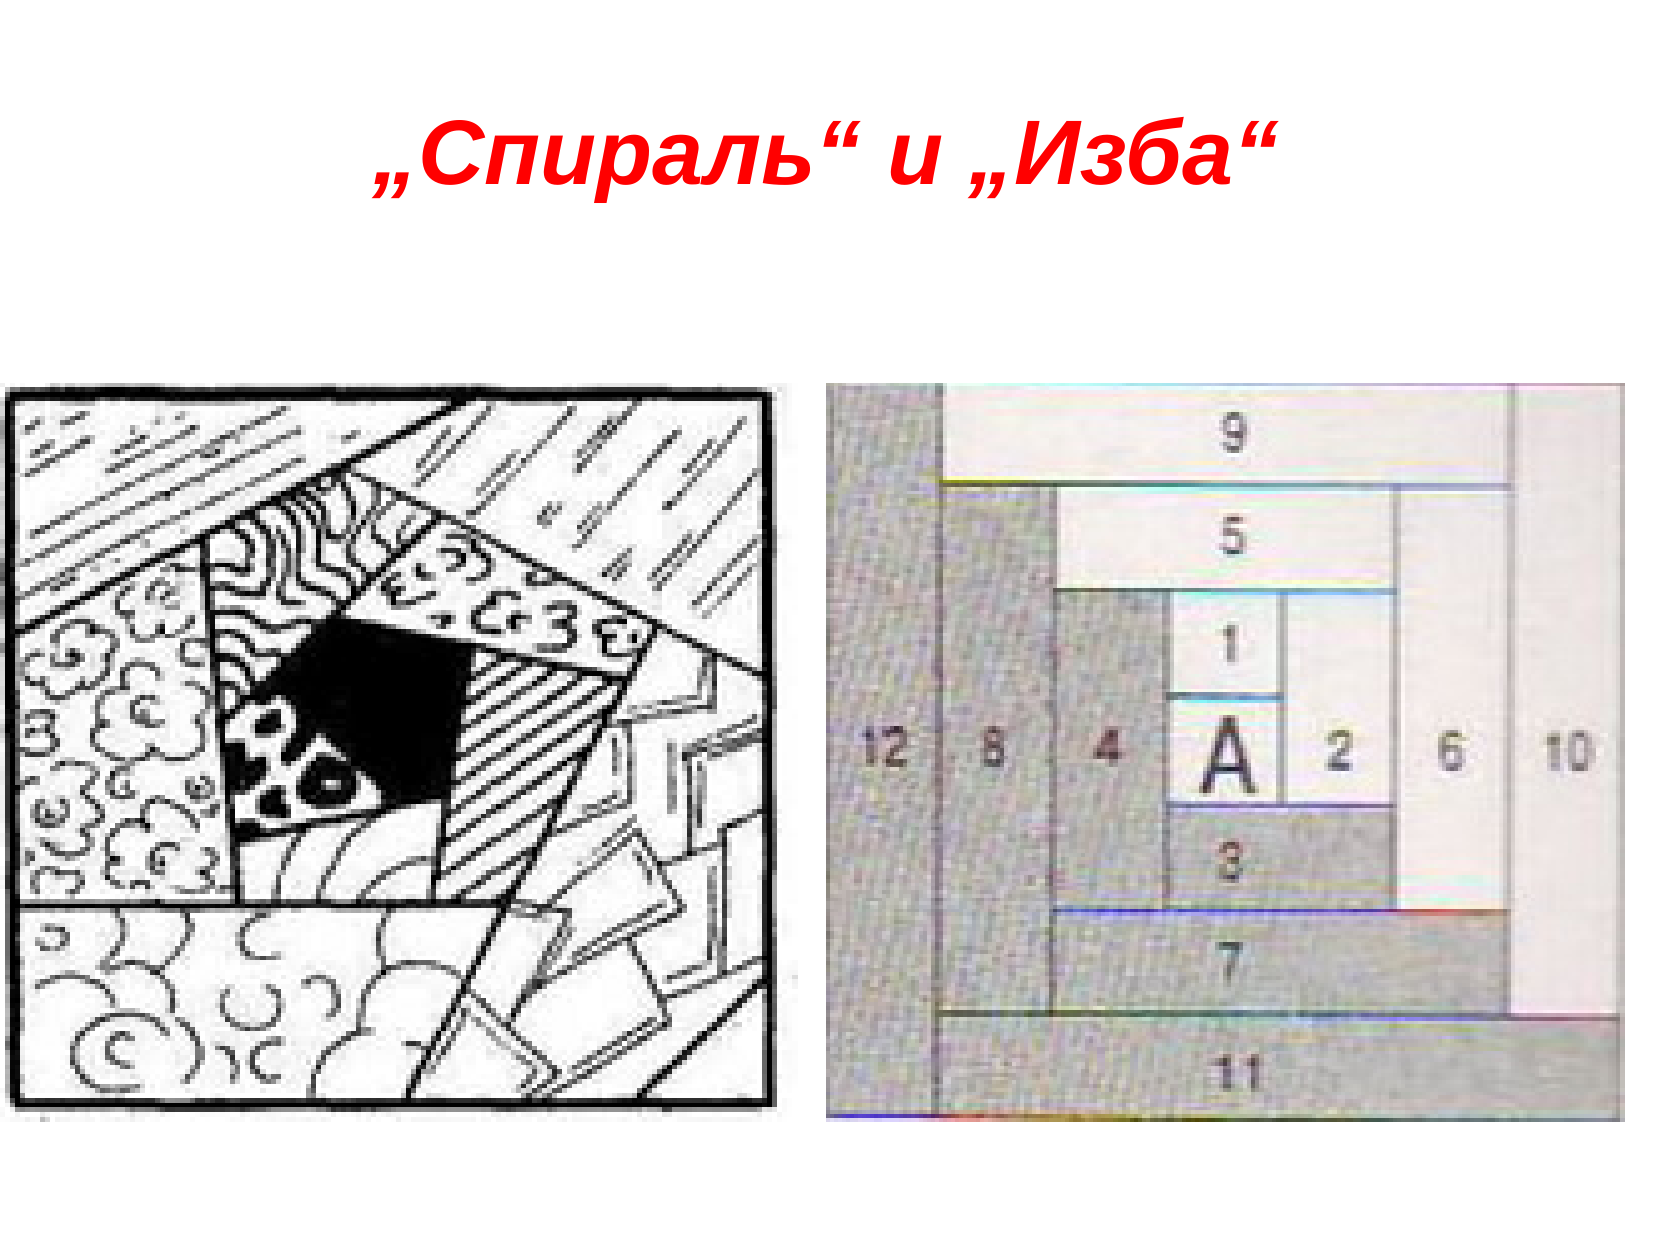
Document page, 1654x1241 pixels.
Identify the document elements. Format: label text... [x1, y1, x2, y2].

picture [826, 383, 1625, 1123]
title „Спираль“ и „Изба“ [82, 49, 1571, 257]
picture [0, 383, 798, 1123]
